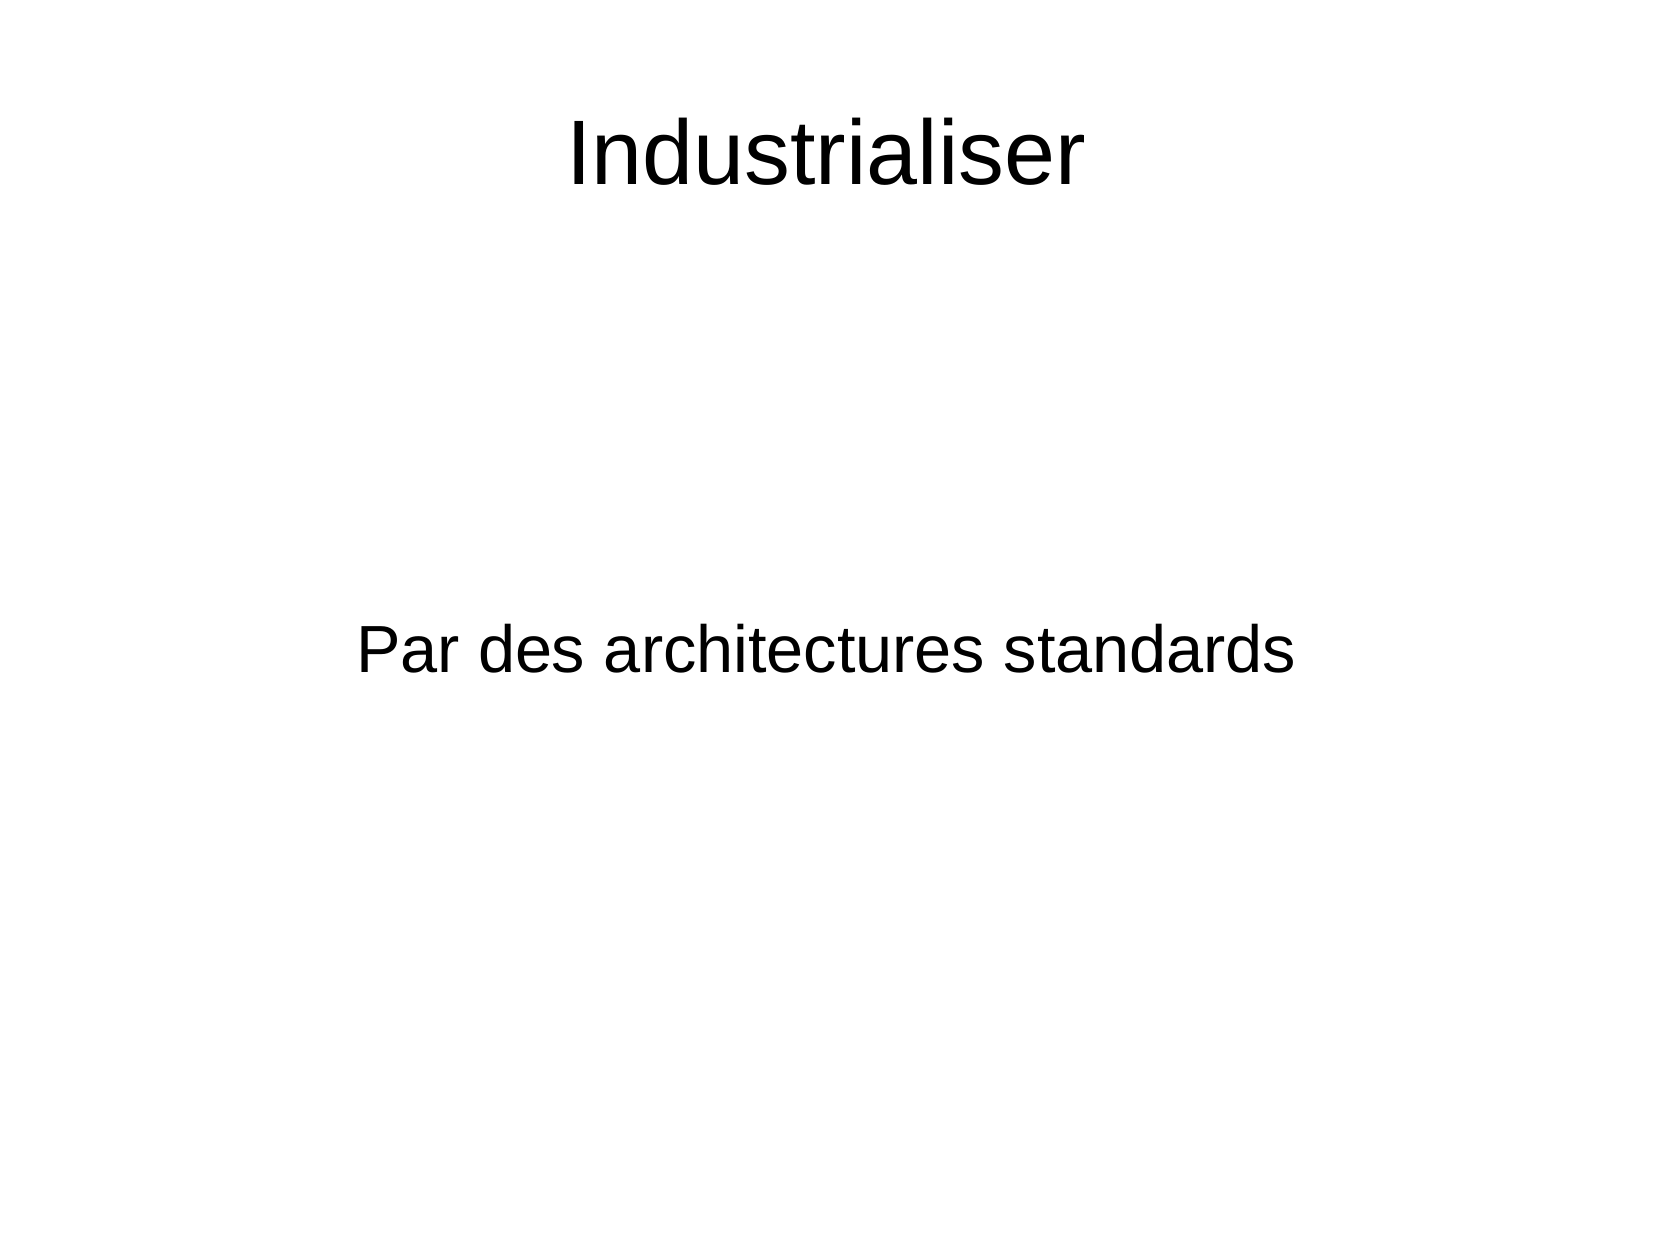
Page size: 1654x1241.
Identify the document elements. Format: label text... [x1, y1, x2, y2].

title Industrialiser [82, 49, 1571, 257]
subtitle Par des architectures standards [82, 290, 1571, 1010]
